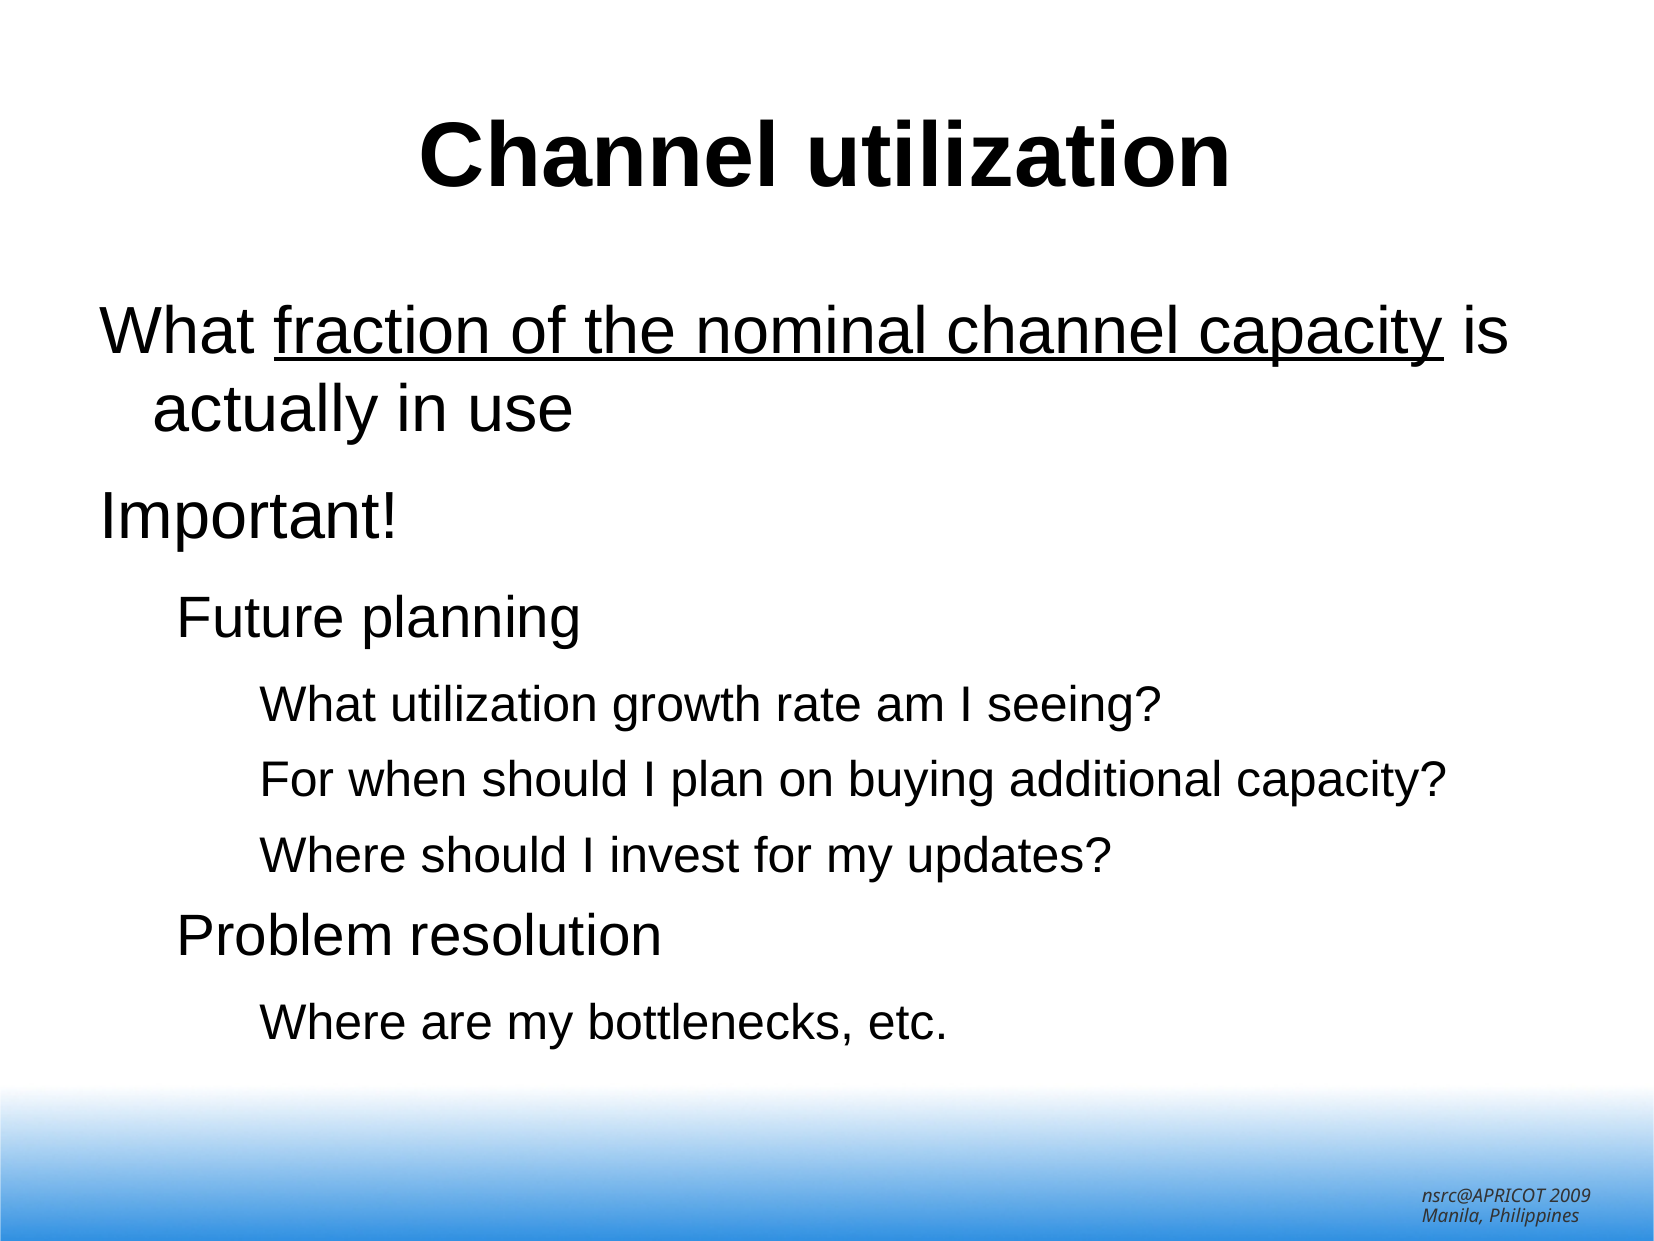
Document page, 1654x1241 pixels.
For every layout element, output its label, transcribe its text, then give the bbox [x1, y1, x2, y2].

picture [0, 1083, 1654, 1241]
list What fraction of the nominal channel capacity is actually in use Important! Future planning What utilization growth rate am I seeing? For when should I plan on buying additional capacity? Where should I invest for my updates? Problem resolution Where are my bottlenecks, etc. [82, 290, 1571, 1152]
title Channel utilization [82, 49, 1571, 257]
